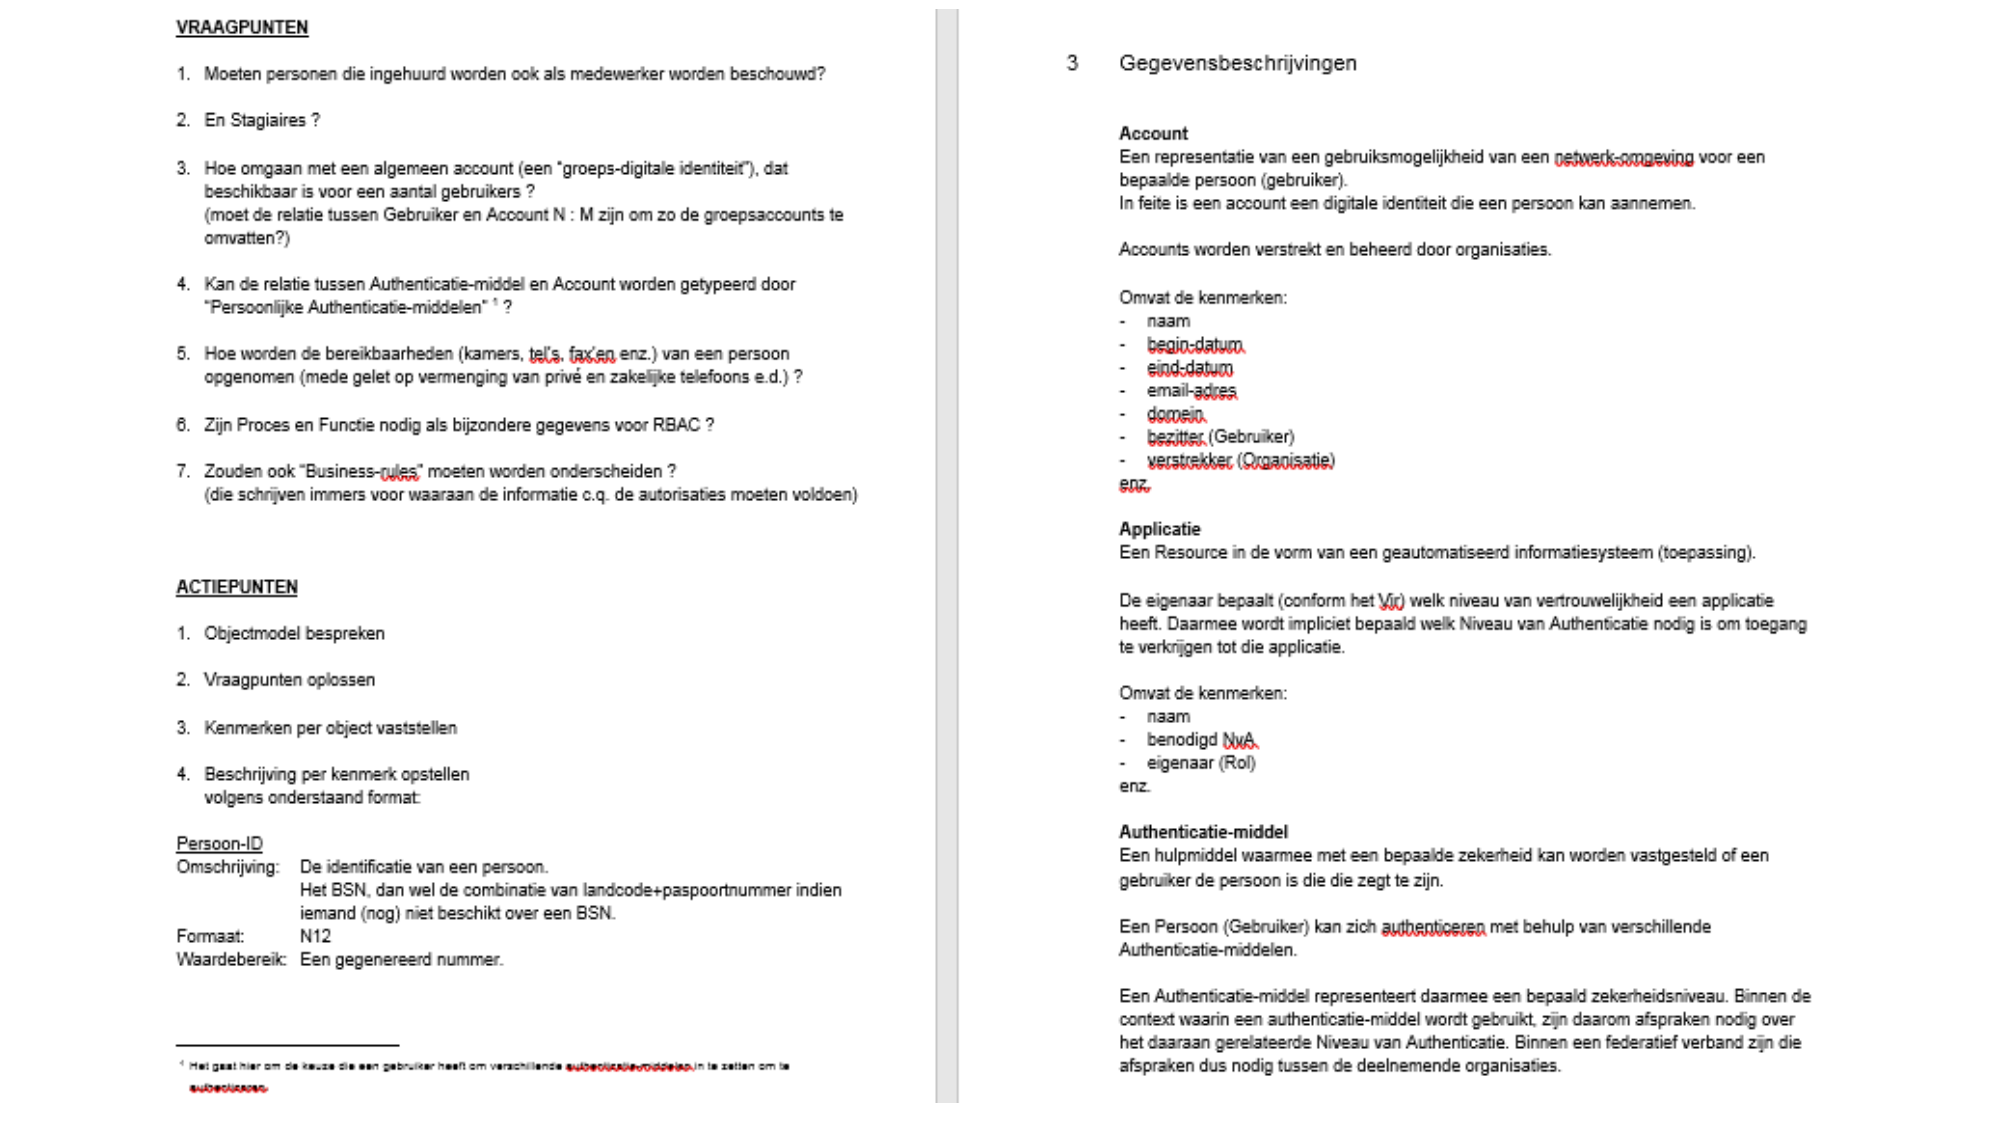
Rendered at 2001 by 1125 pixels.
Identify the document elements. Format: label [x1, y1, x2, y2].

picture [159, 9, 1821, 1103]
